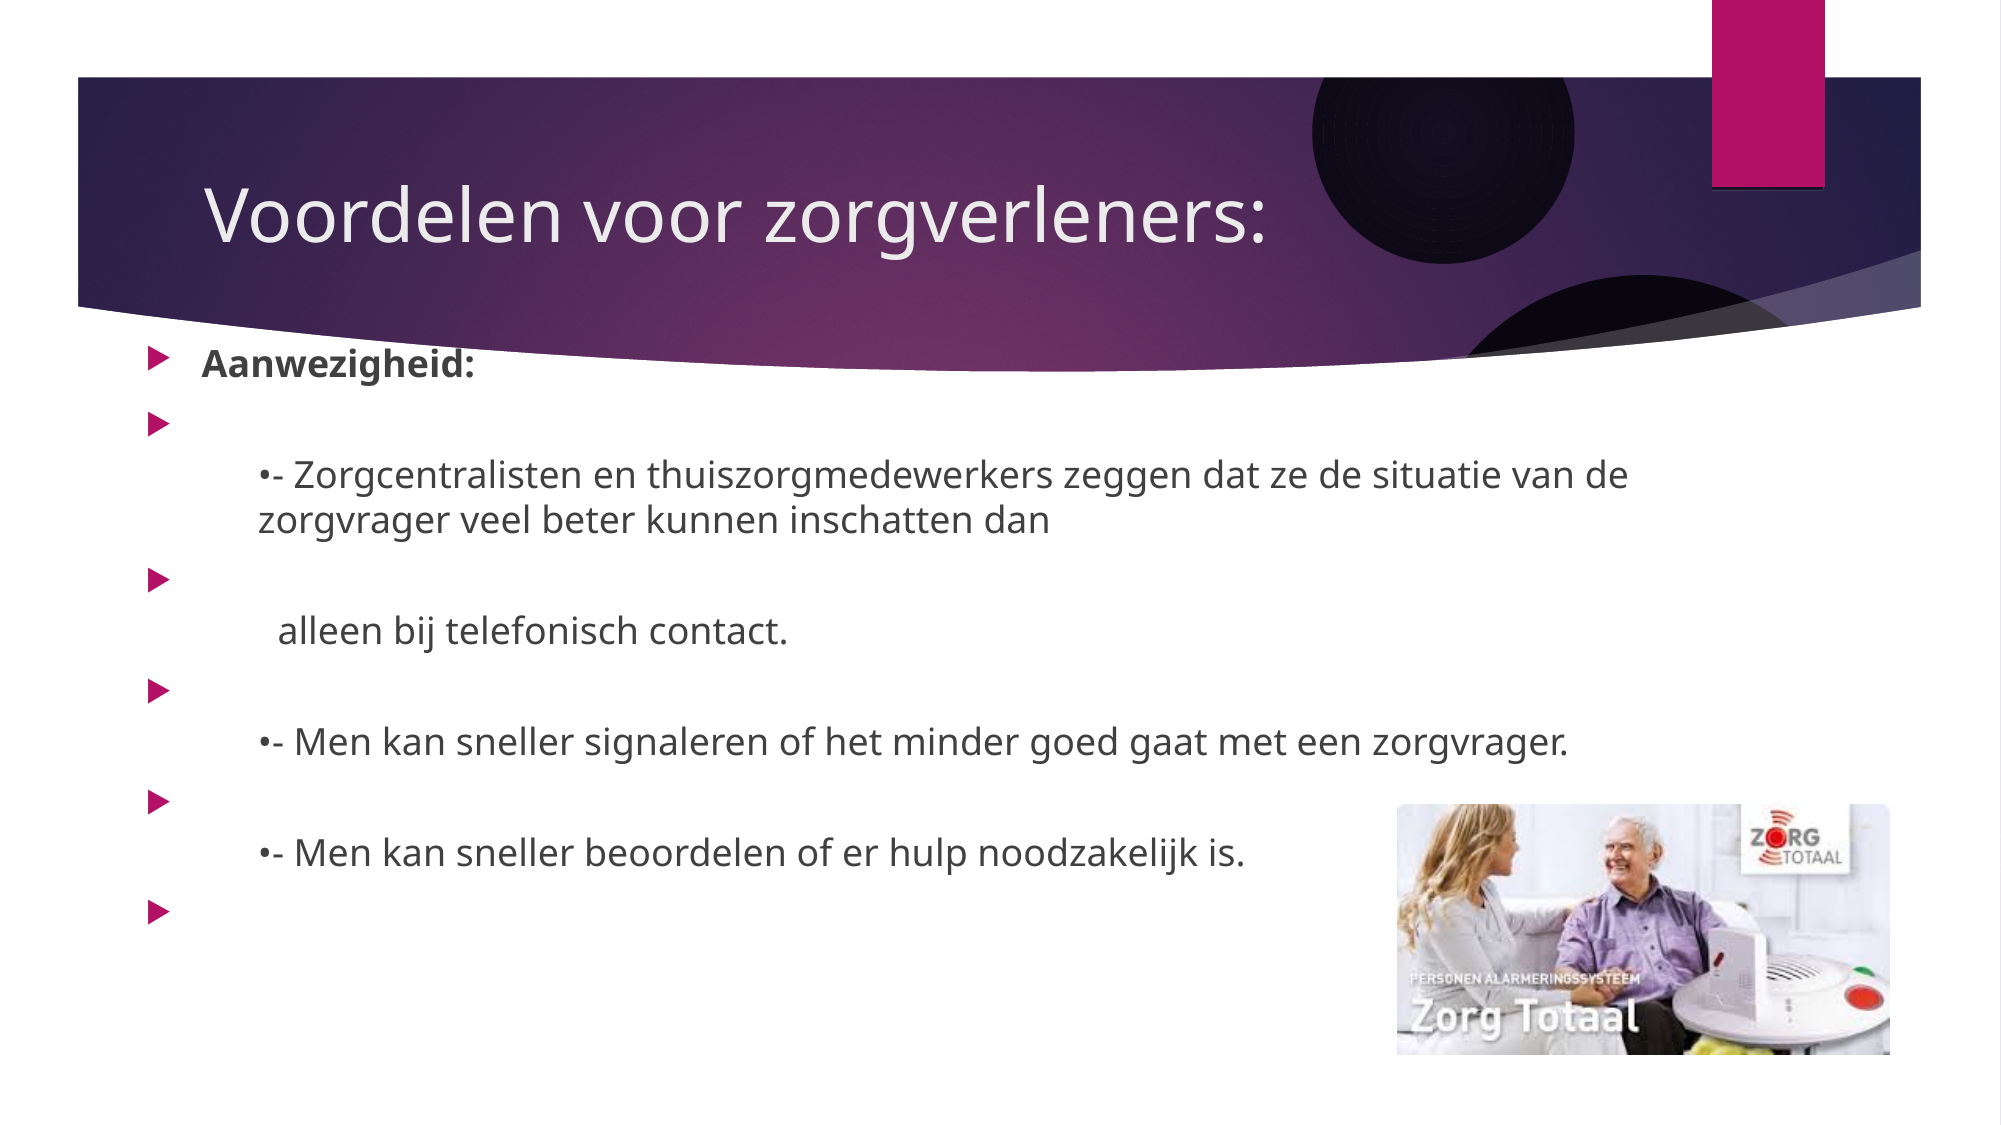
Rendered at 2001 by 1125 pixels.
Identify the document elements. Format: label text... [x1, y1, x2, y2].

title Voordelen voor zorgverleners: [189, 159, 1627, 276]
list Aanwezigheid: •- Zorgcentralisten en thuiszorgmedewerkers zeggen dat ze de situatie van de zorgvrager veel beter kunnen inschatten dan alleen bij telefonisch contact. •- Men kan sneller signaleren of het minder goed gaat met een zorgvrager. •- Men kan sneller beoordelen of er hulp noodzakelijk is. [130, 332, 1707, 1092]
picture [1397, 804, 1890, 1055]
